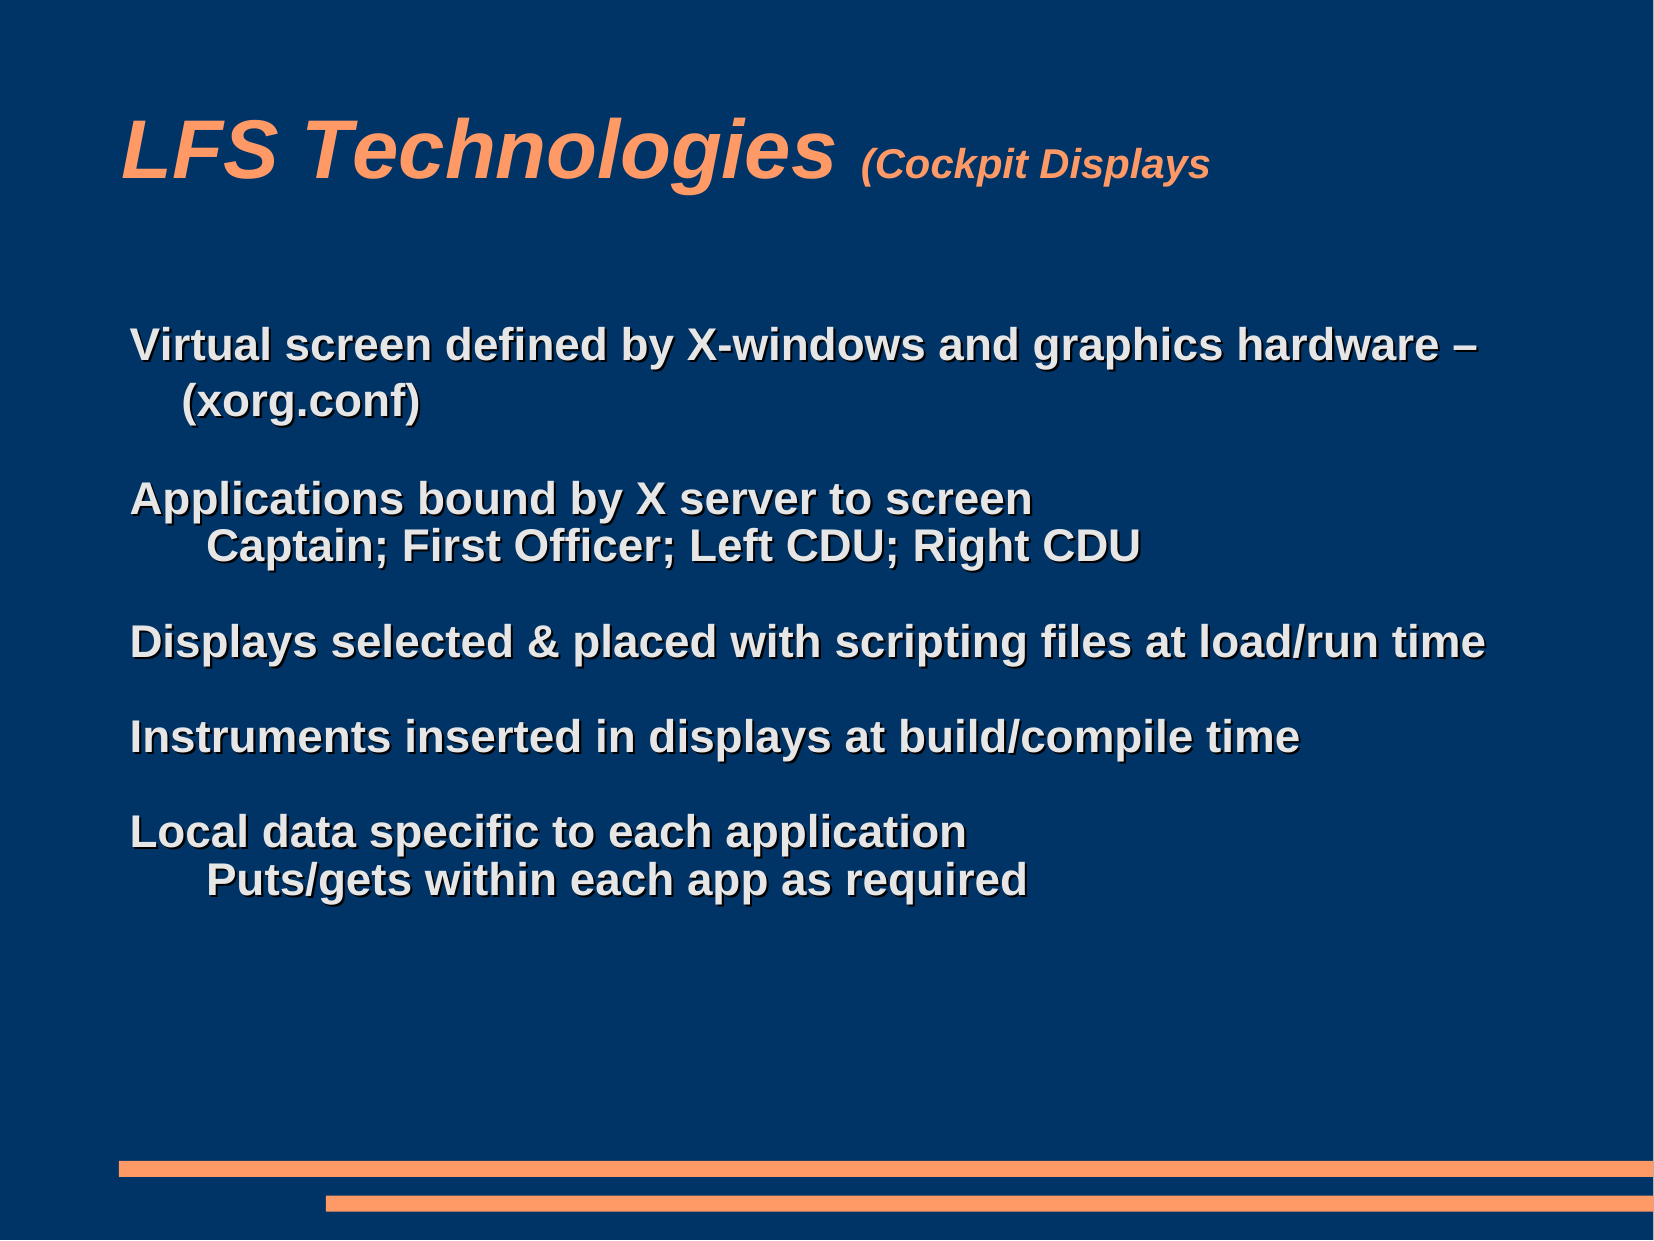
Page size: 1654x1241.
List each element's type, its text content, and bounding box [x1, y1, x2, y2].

list Virtual screen defined by X-windows and graphics hardware – (xorg.conf)‏ Applications bound by X server to screen Captain; First Officer; Left CDU; Right CDU Displays selected & placed with scripting files at load/run time Instruments inserted in displays at build/compile time Local data specific to each application Puts/gets within each app as required [112, 268, 1529, 1140]
title LFS Technologies (Cockpit Displays [121, 46, 1534, 254]
